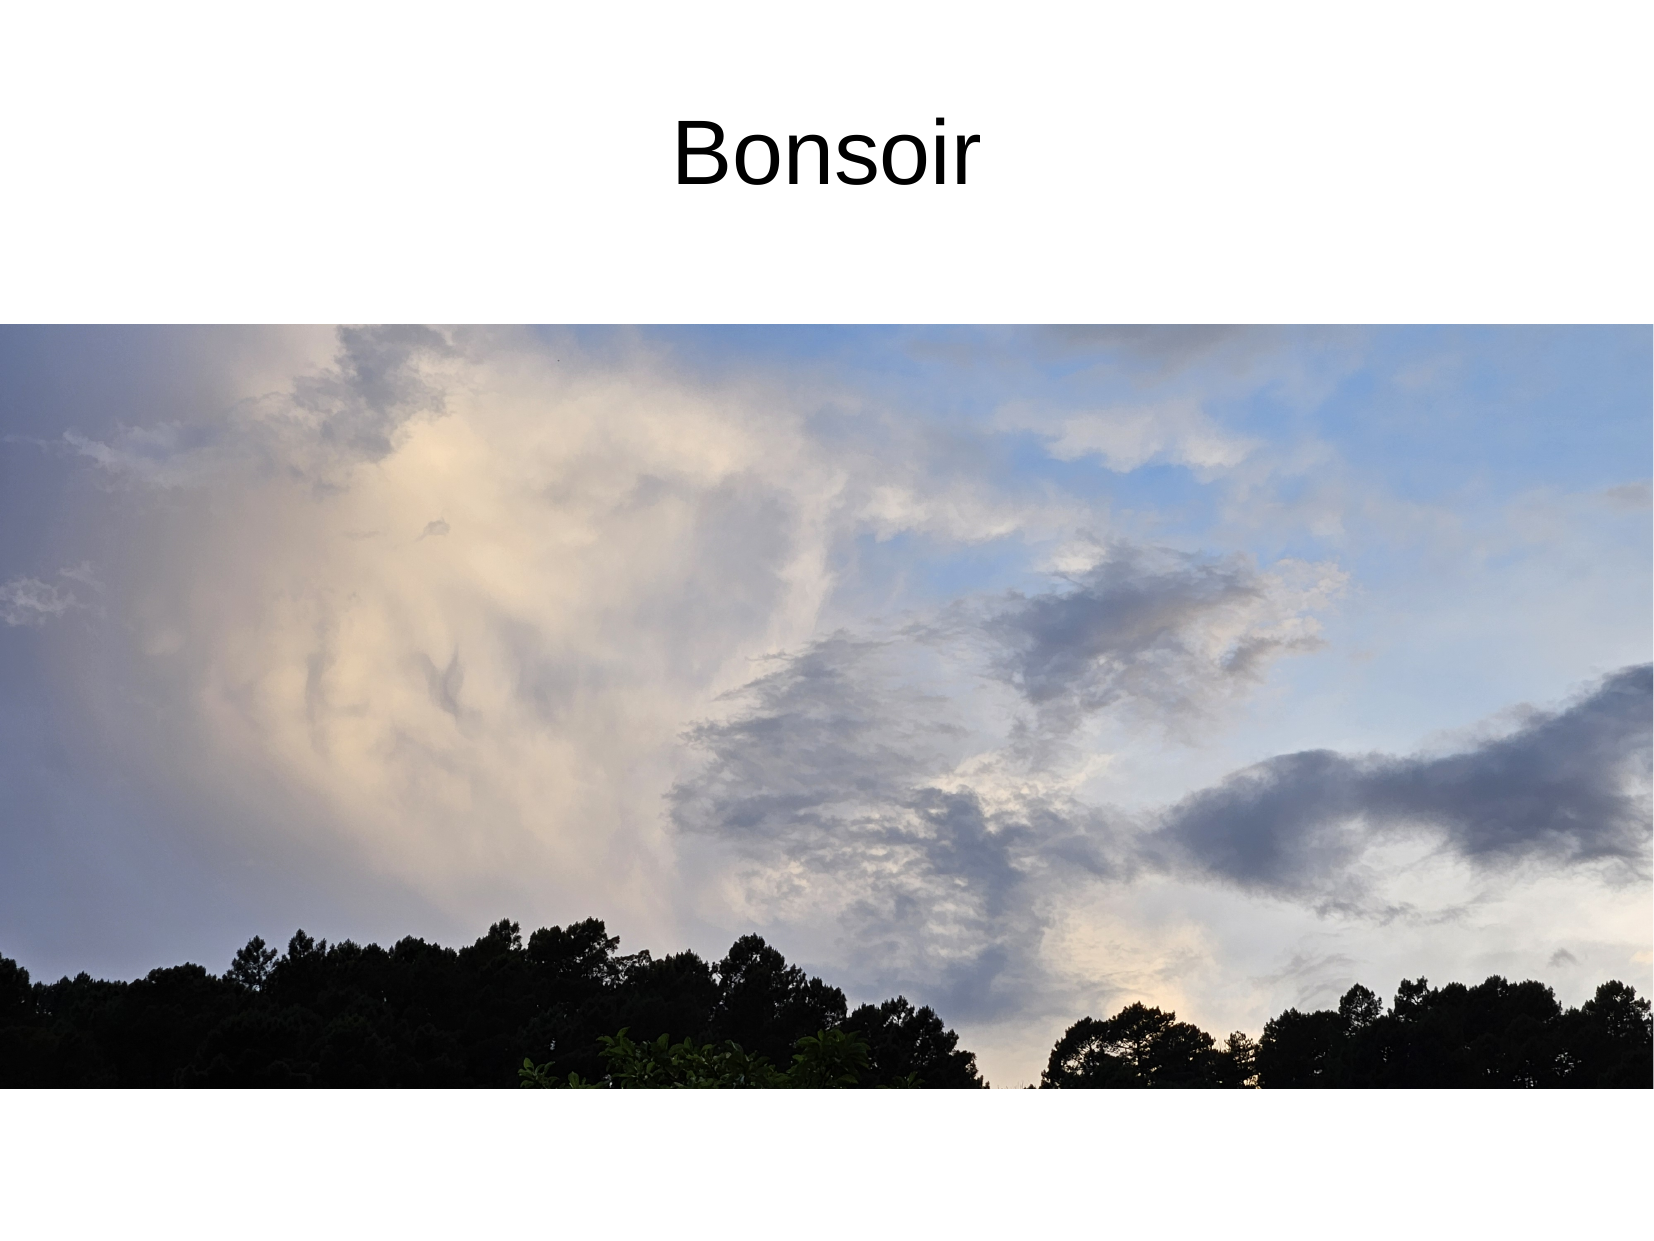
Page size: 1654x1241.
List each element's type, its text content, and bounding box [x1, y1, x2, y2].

picture [0, 324, 1654, 1089]
title Bonsoir [82, 49, 1571, 257]
